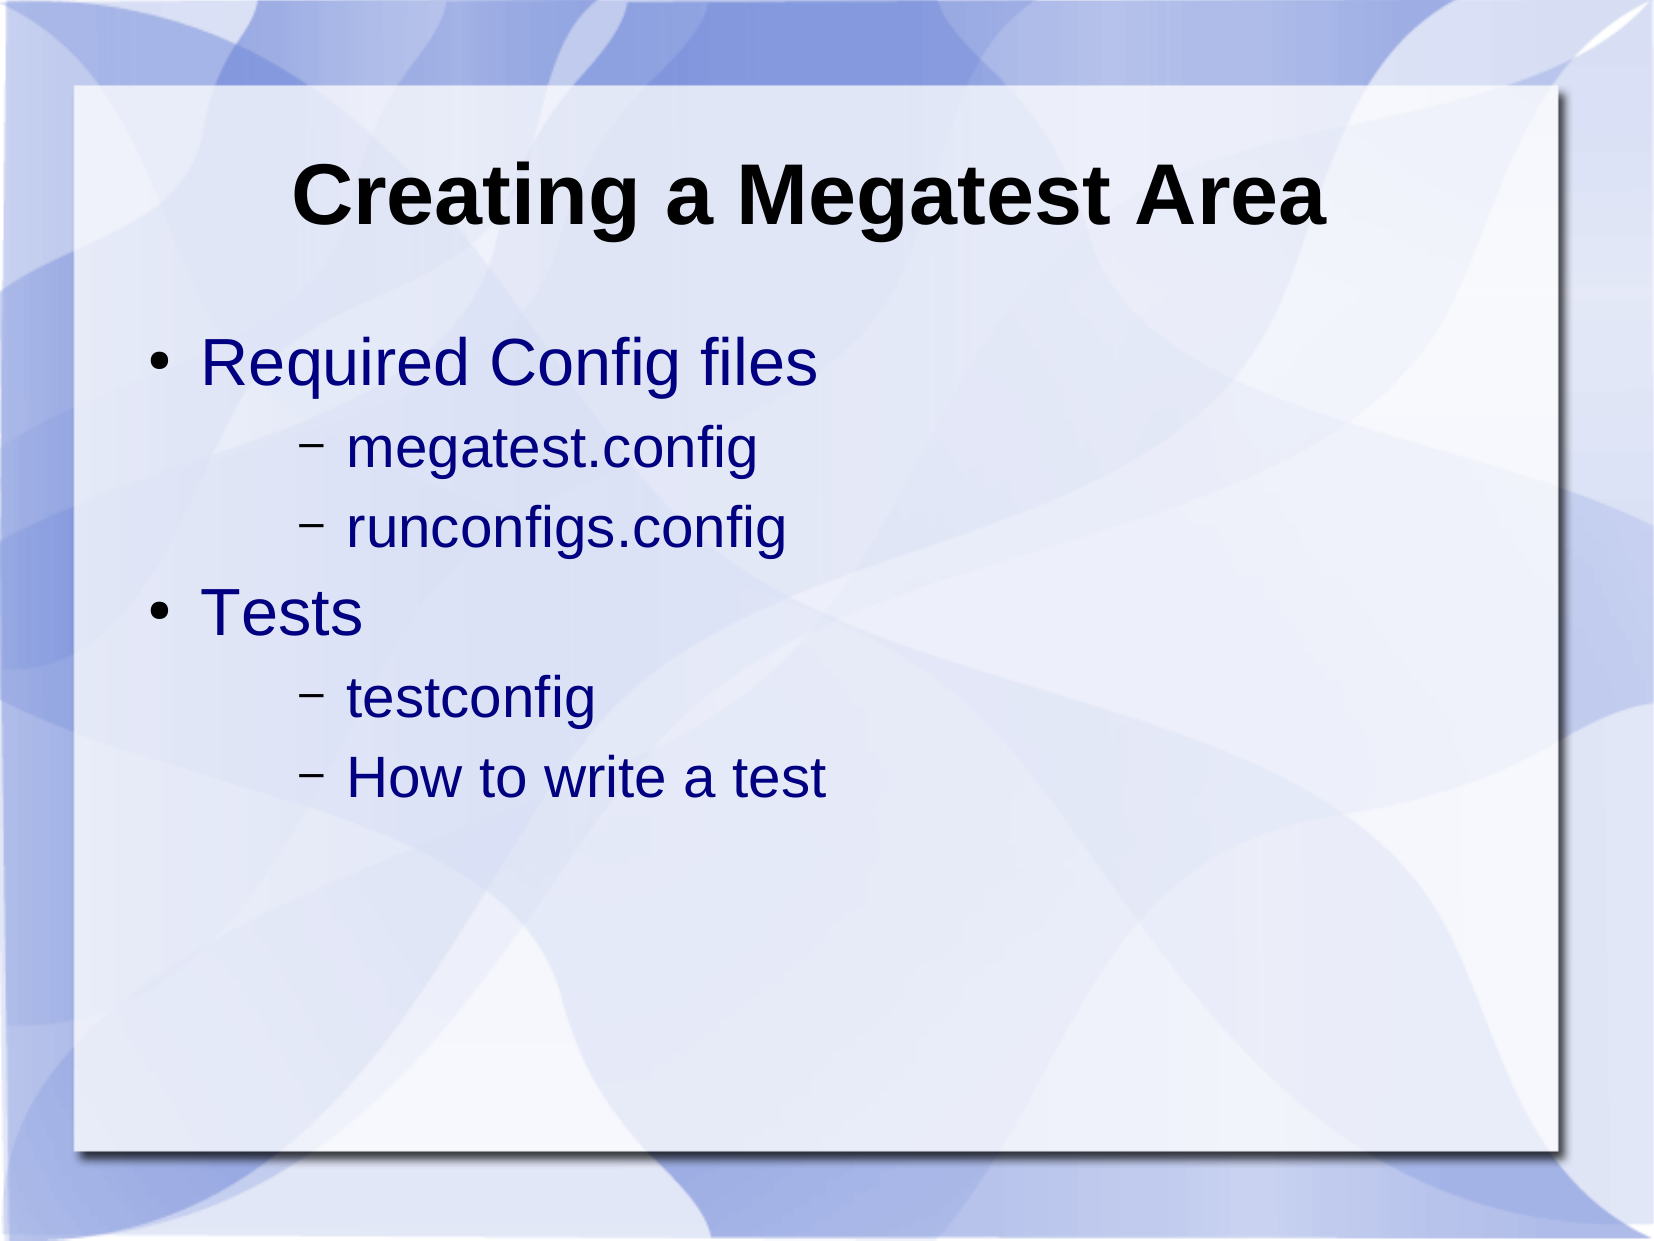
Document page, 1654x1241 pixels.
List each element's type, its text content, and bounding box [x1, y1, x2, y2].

list Required Config files megatest.config runconfigs.config Tests testconfig How to write a test [129, 324, 1489, 1030]
picture [0, 0, 1654, 1241]
title Creating a Megatest Area [82, 98, 1536, 291]
